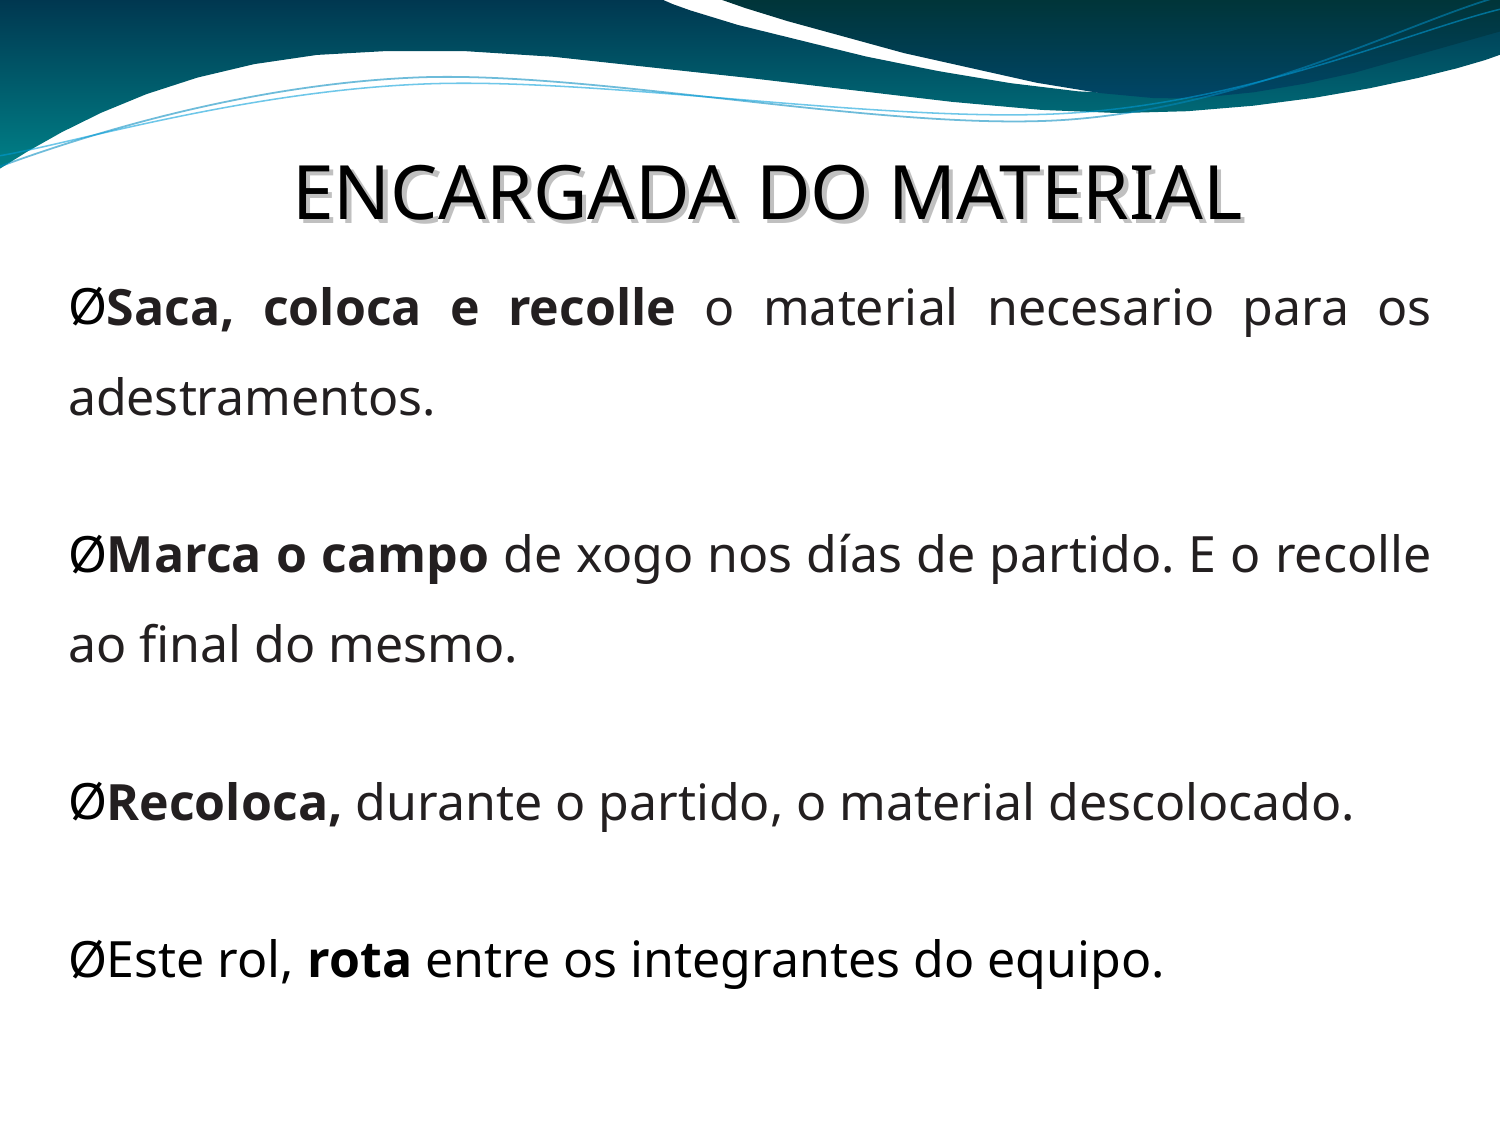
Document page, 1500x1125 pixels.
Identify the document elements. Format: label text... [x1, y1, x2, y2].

text_box ENCARGADA DO MATERIAL [77, 137, 1459, 242]
text_box Saca, coloca e recolle o material necesario para os adestramentos. Marca o campo de xogo nos días de partido. E o recolle ao final do mesmo. Recoloca, durante o partido, o material descolocado. Este rol, rota entre os integrantes do equipo. [53, 238, 1459, 995]
